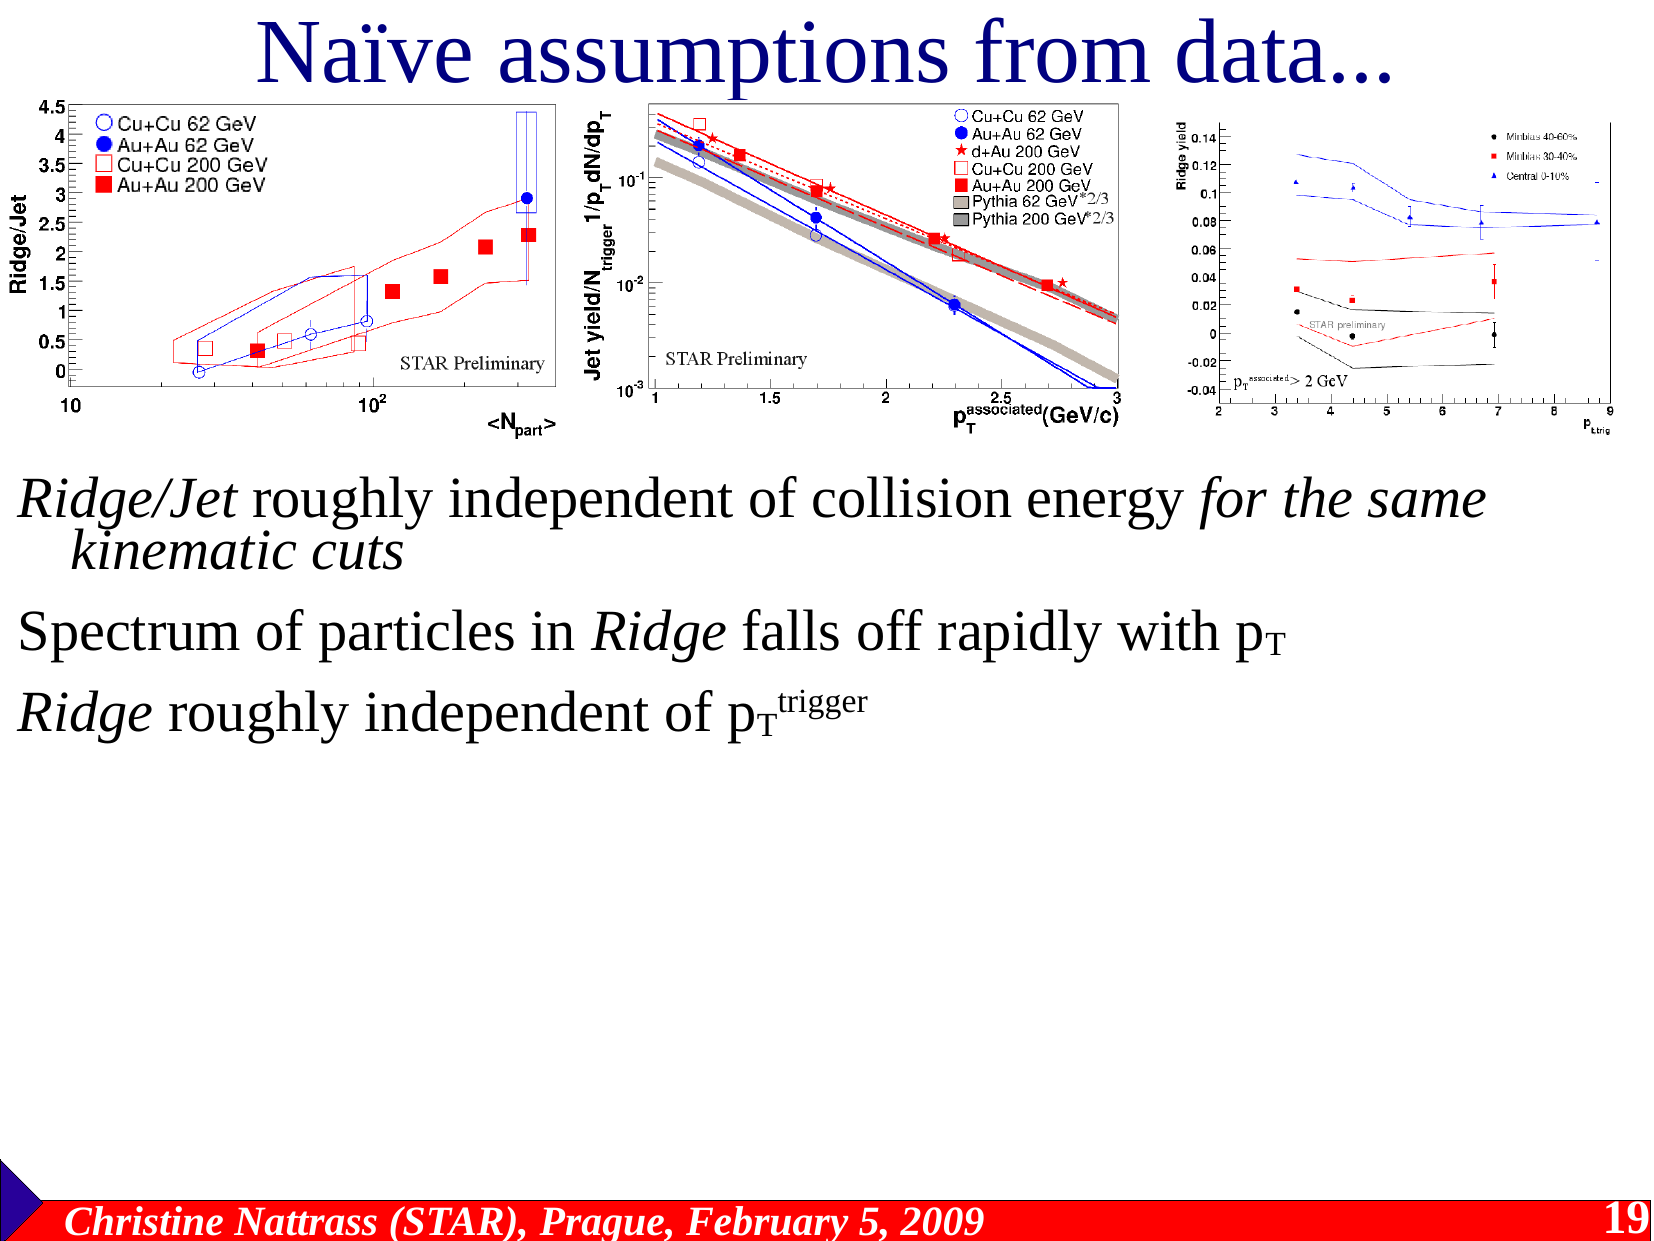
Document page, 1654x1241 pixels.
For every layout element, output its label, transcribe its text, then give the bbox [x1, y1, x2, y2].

text_box 19 [1552, 1183, 1654, 1241]
title Naïve assumptions from data... [82, 1, 1571, 103]
picture [2, 97, 557, 443]
picture [1171, 93, 1630, 439]
list Ridge/Jet roughly independent of collision energy for the same kinematic cuts Spectrum of particles in Ridge falls off rapidly with pT Ridge roughly independent of pTtrigger [0, 476, 1654, 846]
picture [577, 100, 1131, 446]
